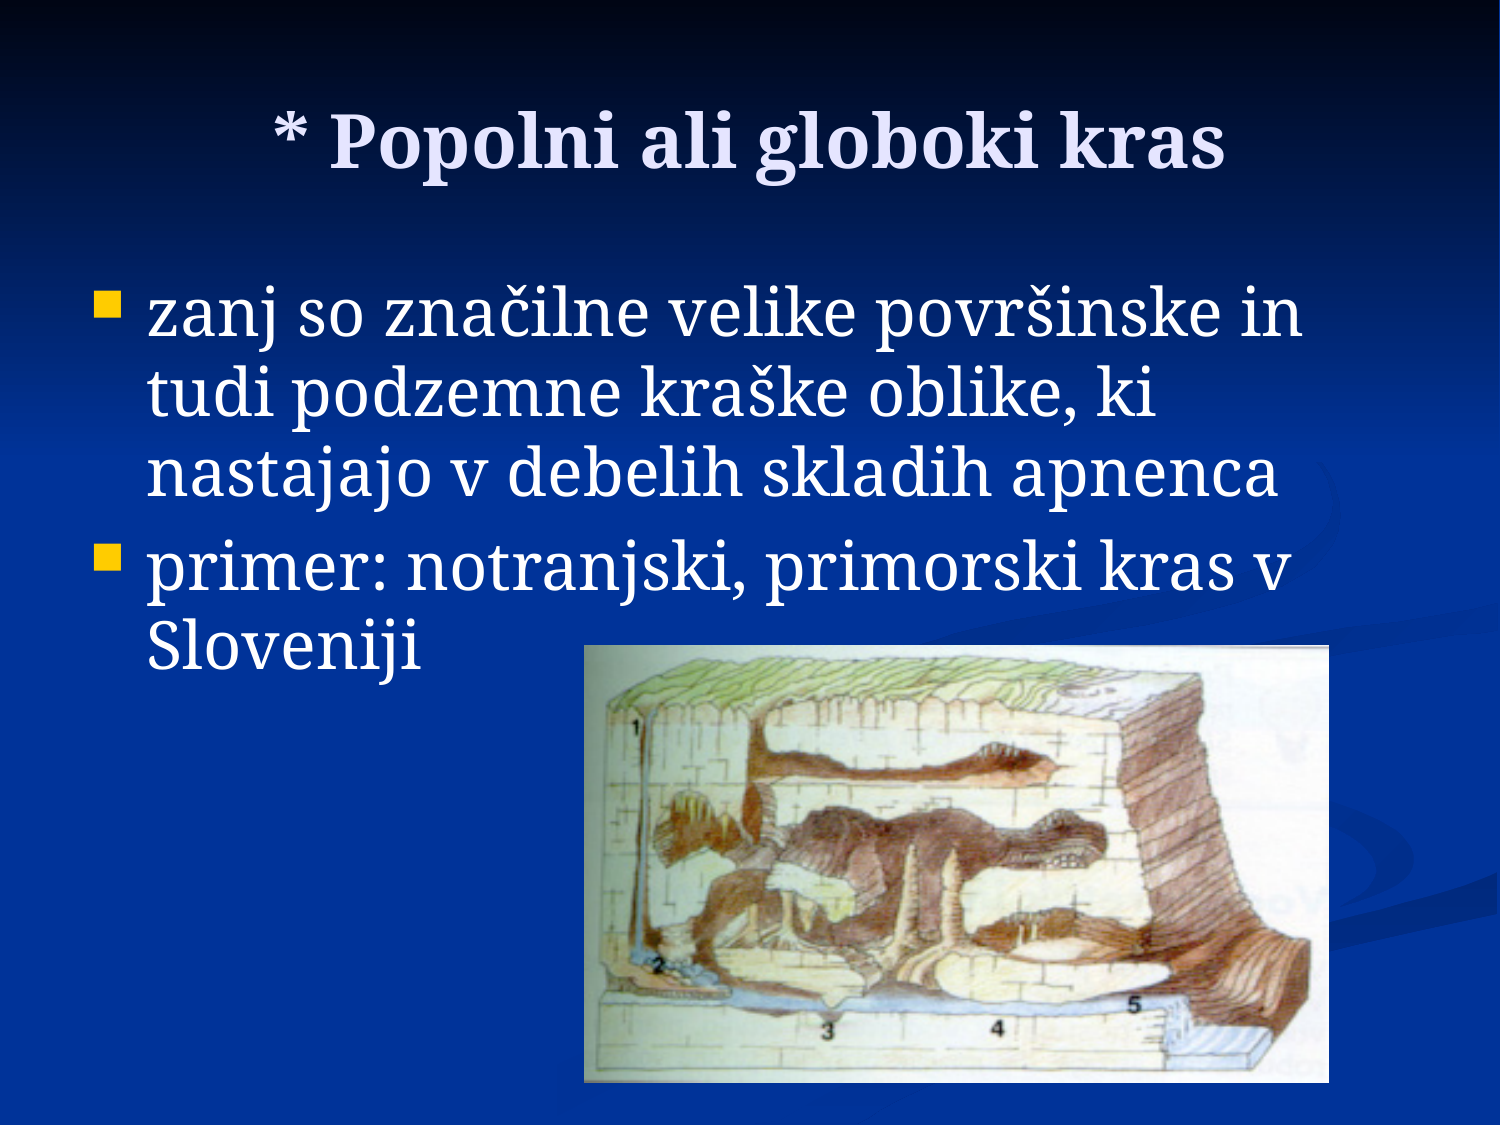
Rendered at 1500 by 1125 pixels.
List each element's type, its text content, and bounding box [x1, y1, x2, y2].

title * Popolni ali globoki kras [75, 45, 1425, 233]
picture [584, 645, 1329, 1083]
list zanj so značilne velike površinske in tudi podzemne kraške oblike, ki nastajajo v debelih skladih apnenca primer: notranjski, primorski kras v Sloveniji [75, 262, 1425, 1005]
